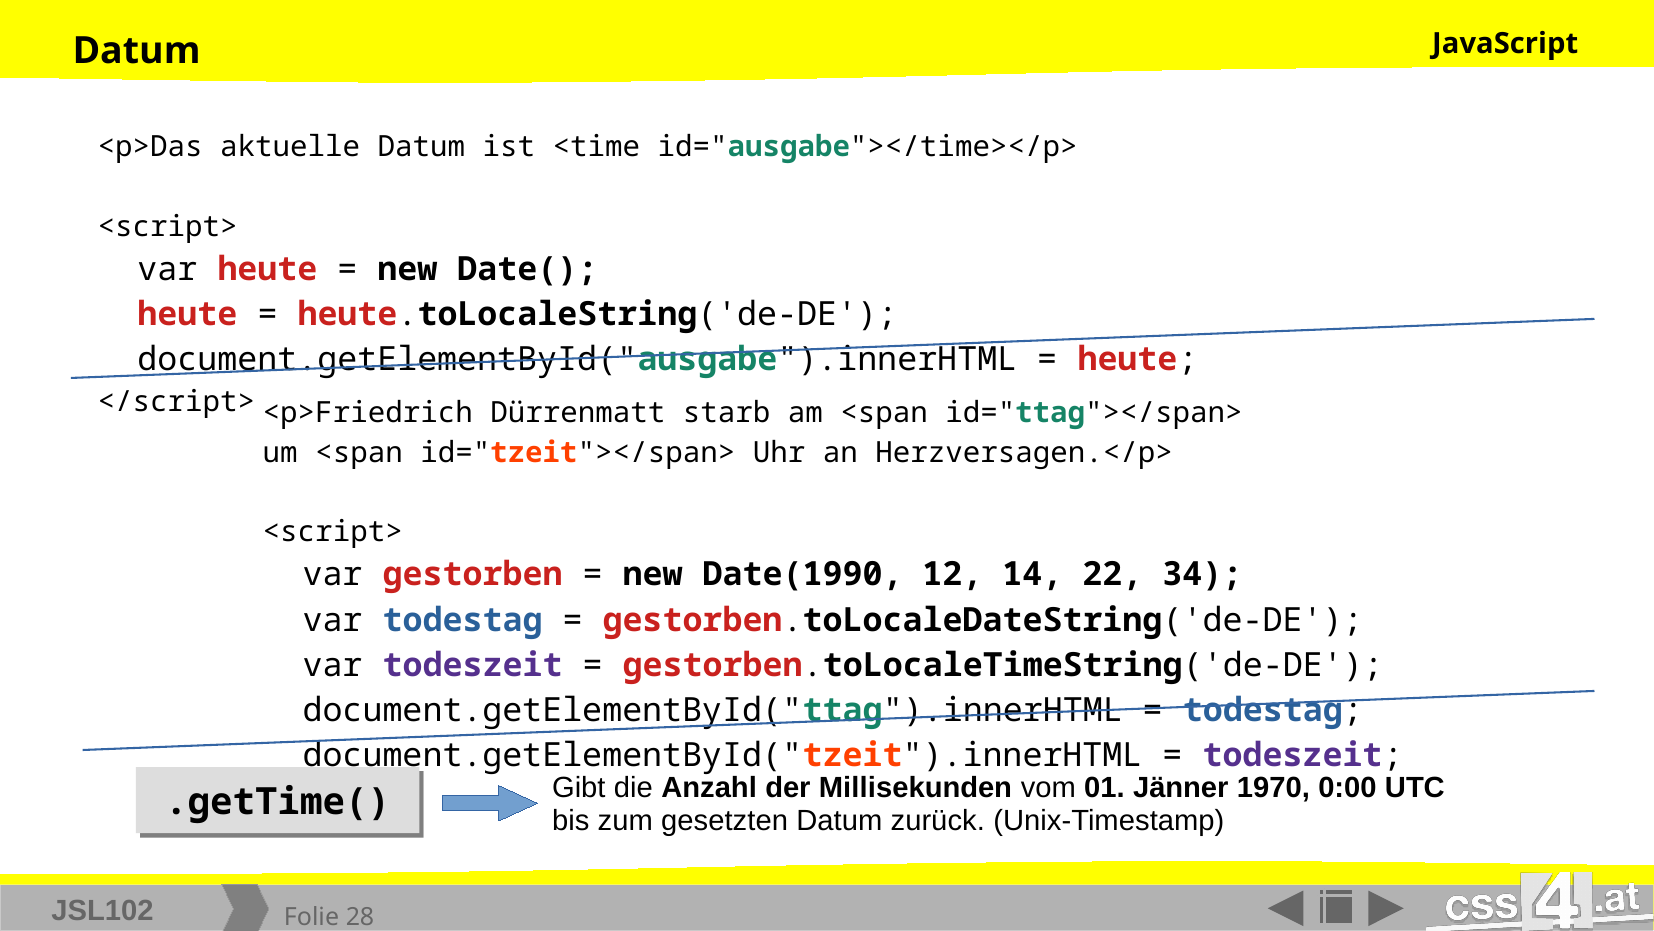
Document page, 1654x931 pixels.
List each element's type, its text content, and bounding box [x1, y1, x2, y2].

text_box Datum [57, 16, 469, 69]
text_box Gibt die Anzahl der Millisekunden vom 01. Jänner 1970, 0:00 UTC bis zum gesetzten Datum zurück. (Unix-Timestamp) [537, 764, 1506, 845]
text_box [0, 0, 1654, 83]
text_box [0, 861, 1654, 931]
text_box <p>Das aktuelle Datum ist <time id="ausgabe"></time></p> <script> var heute = new Date(); heute = heute.toLocaleString('de-DE'); document.getElementById("ausgabe").innerHTML = heute; </script> [82, 118, 1371, 367]
text_box <p>Friedrich Dürrenmatt starb am <span id="ttag"></span> um <span id="tzeit"></span> Uhr an Herzversagen.</p> <script> var gestorben = new Date(1990, 12, 14, 22, 34); var todestag = gestorben.toLocaleDateString('de-DE'); var todeszeit = gestorben.toLocaleTimeString('de-DE'); document.getElementById("ttag").innerHTML = todestag; document.getElementById("tzeit").innerHTML = todeszeit; </script> [248, 383, 1560, 712]
text_box JavaScript [1417, 15, 1607, 60]
picture [1426, 872, 1654, 931]
text_box <p>Friedrich Dürrenmatt starb am <span id="ttag"></span> um <span id="tzeit"></span> Uhr an Herzversagen.</p> <script> var gestorben = new Date(1990, 12, 14, 22, 34); var todestag = gestorben.toLocaleDateString('de-DE'); var todeszeit = gestorben.toLocaleTimeString('de-DE'); document.getElementById("ttag").innerHTML = todestag; document.getElementById("tzeit").innerHTML = todeszeit; </script> [1108, 694, 1560, 712]
text_box [442, 785, 538, 821]
text_box JSL102 [36, 886, 209, 931]
text_box <p>Das aktuelle Datum ist <time id="ausgabe"></time></p> <script> var heute = new Date(); heute = heute.toLocaleString('de-DE'); document.getElementById("ausgabe").innerHTML = heute; </script> [406, 329, 1371, 367]
text_box Folie <Foliennummer> [269, 891, 542, 931]
text_box .getTime() [135, 773, 420, 827]
